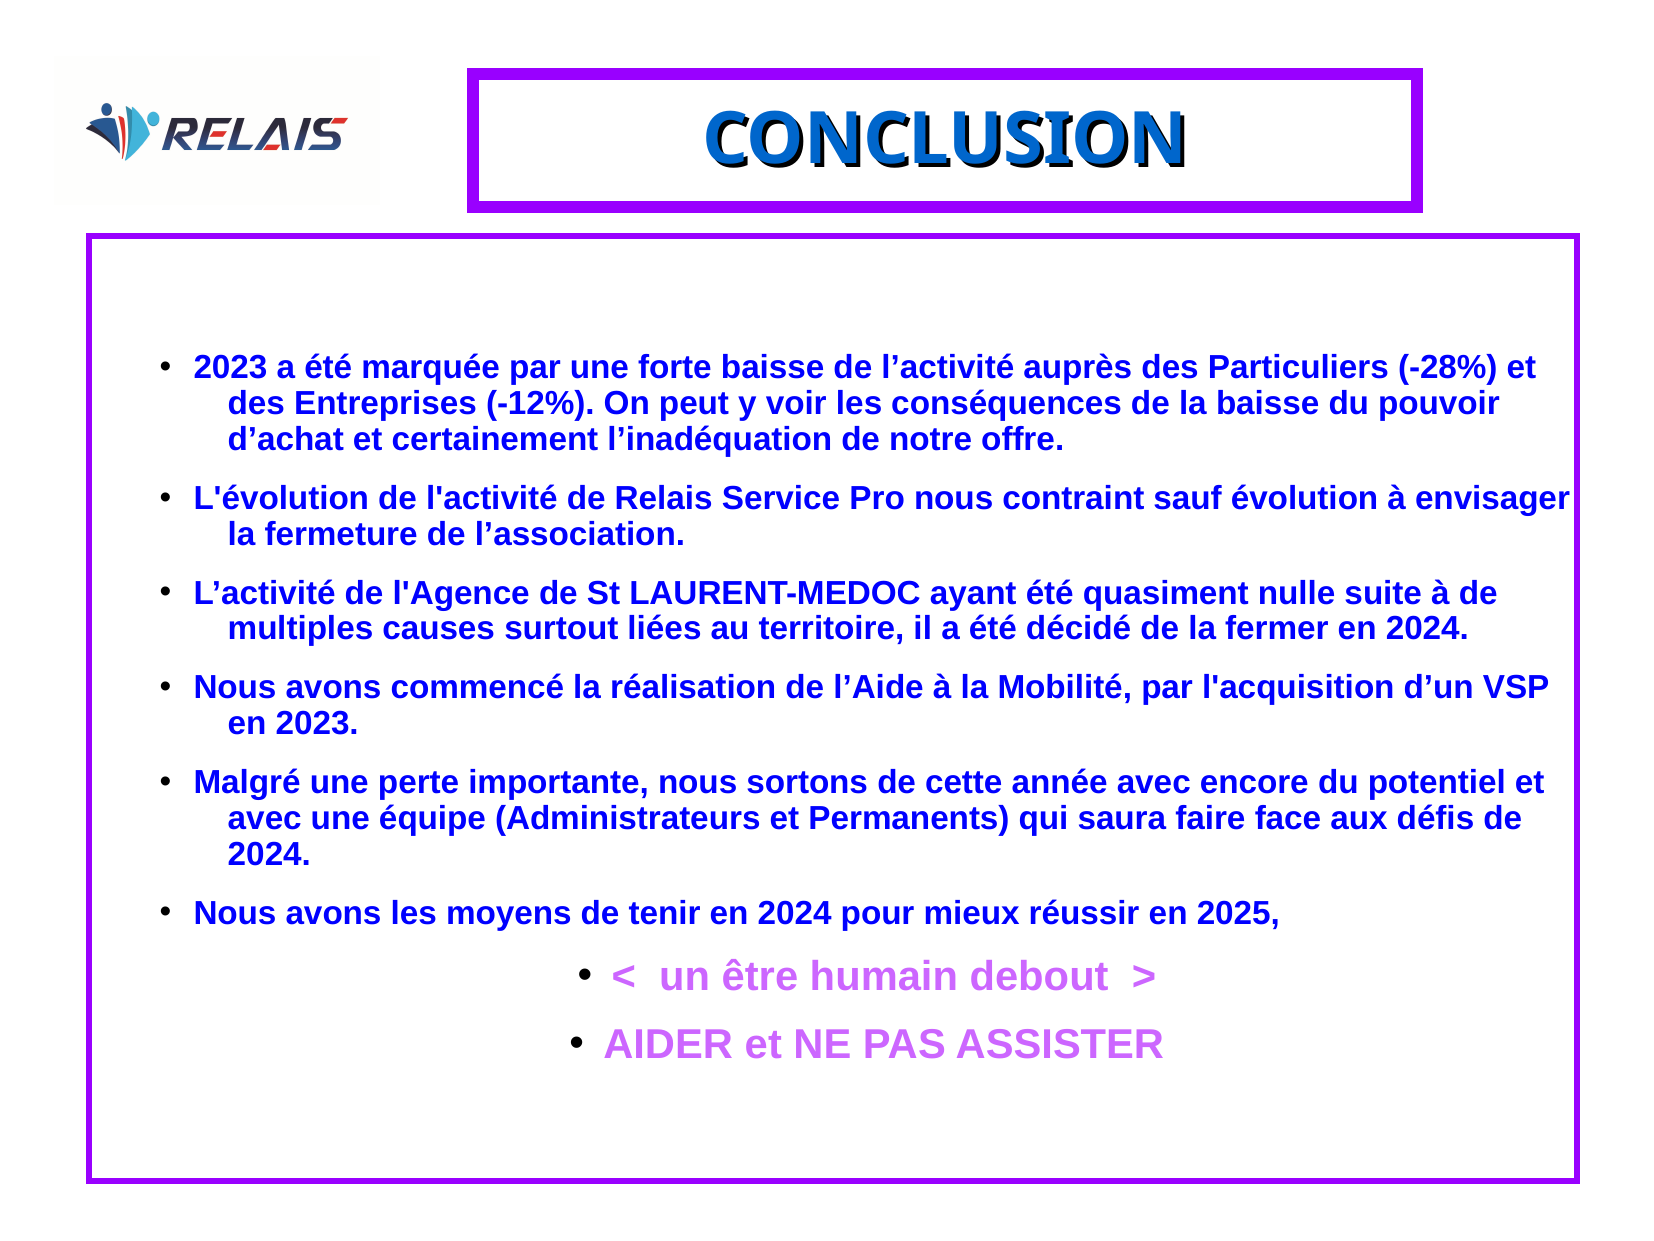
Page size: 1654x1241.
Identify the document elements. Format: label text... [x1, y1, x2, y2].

subtitle 2023 a été marquée par une forte baisse de l’activité auprès des Particuliers (-28%) et des Entreprises (-12%). On peut y voir les conséquences de la baisse du pouvoir d’achat et certainement l’inadéquation de notre offre. L'évolution de l'activité de Relais Service Pro nous contraint sauf évolution à envisager la fermeture de l’association. L’activité de l'Agence de St LAURENT-MEDOC ayant été quasiment nulle suite à de multiples causes surtout liées au territoire, il a été décidé de la fermer en 2024. Nous avons commencé la réalisation de l’Aide à la Mobilité, par l'acquisition d’un VSP en 2023. Malgré une perte importante, nous sortons de cette année avec encore du potentiel et avec une équipe (Administrateurs et Permanents) qui saura faire face aux défis de 2024. Nous avons les moyens de tenir en 2024 pour mieux réussir en 2025, < un être humain debout > AIDER et NE PAS ASSISTER [88, 236, 1578, 1182]
picture [54, 56, 380, 205]
title CONCLUSION [472, 73, 1418, 207]
